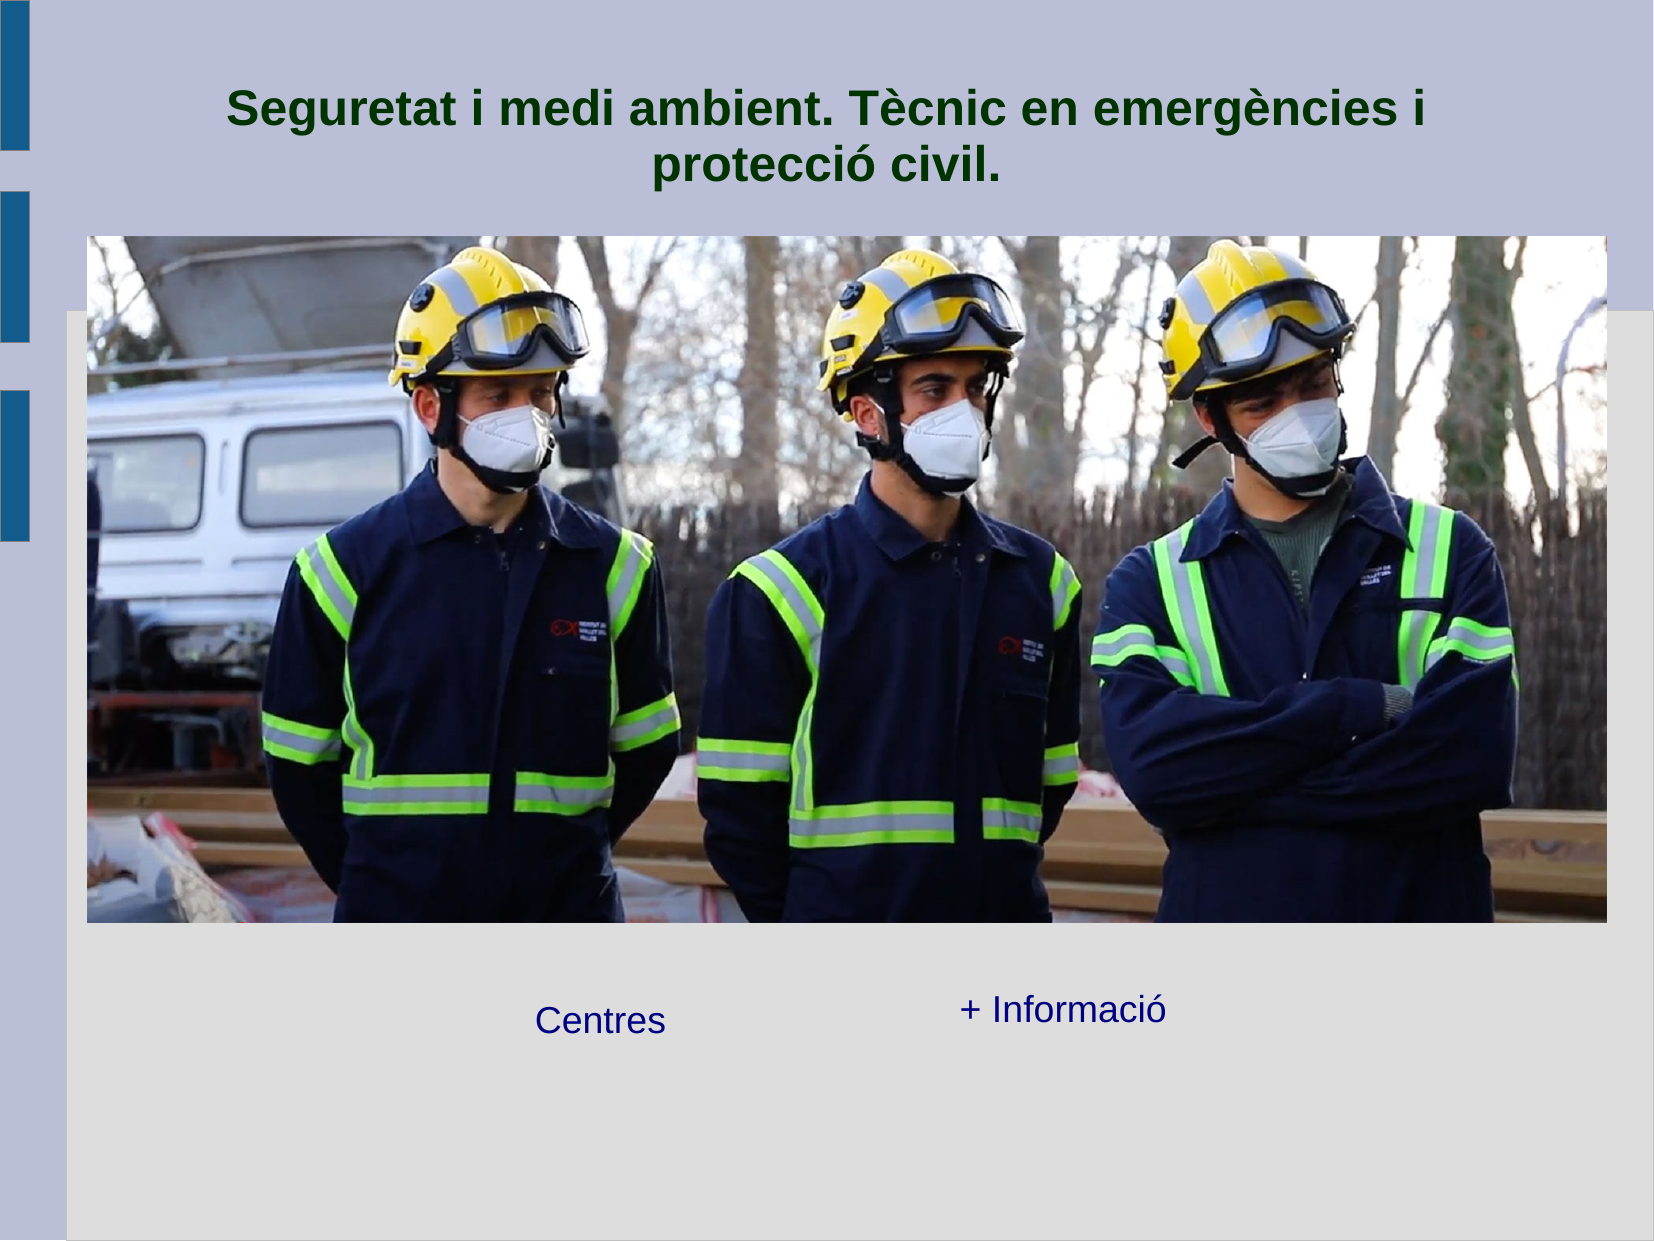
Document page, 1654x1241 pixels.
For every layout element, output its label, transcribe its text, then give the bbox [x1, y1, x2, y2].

text_box + Informació [944, 981, 1209, 1052]
text_box Centres [520, 992, 709, 1063]
title Seguretat i medi ambient. Tècnic en emergències i protecció civil. [118, 47, 1536, 225]
picture [87, 236, 1607, 923]
